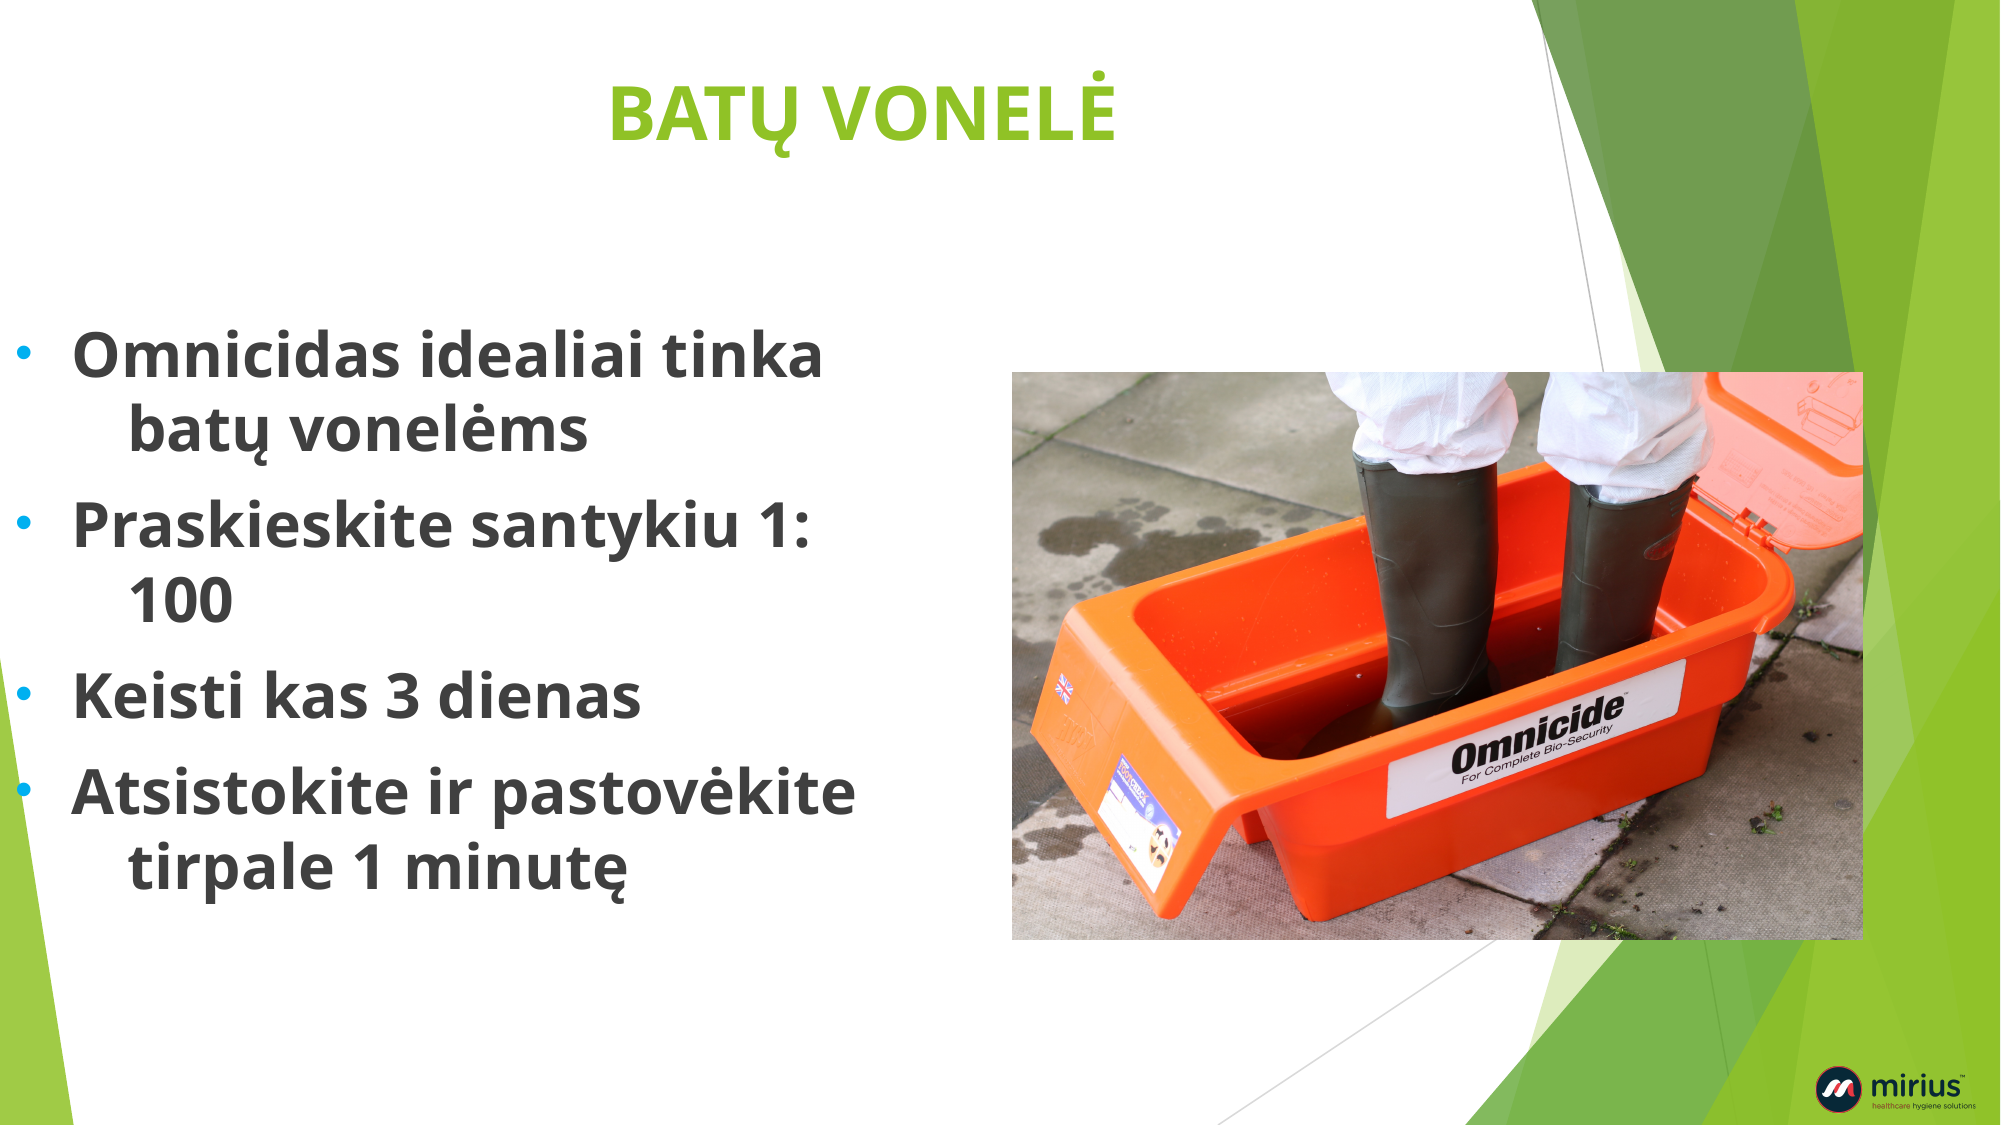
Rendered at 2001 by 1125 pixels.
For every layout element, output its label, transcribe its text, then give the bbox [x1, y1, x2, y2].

picture [1813, 1065, 1978, 1114]
list Omnicidas idealiai tinka batų vonelėms Praskieskite santykiu 1: 100 Keisti kas 3 dienas Atsistokite ir pastovėkite tirpale 1 minutę [0, 307, 915, 1021]
picture [1012, 373, 1863, 940]
title BATŲ VONELĖ [0, 57, 1726, 276]
